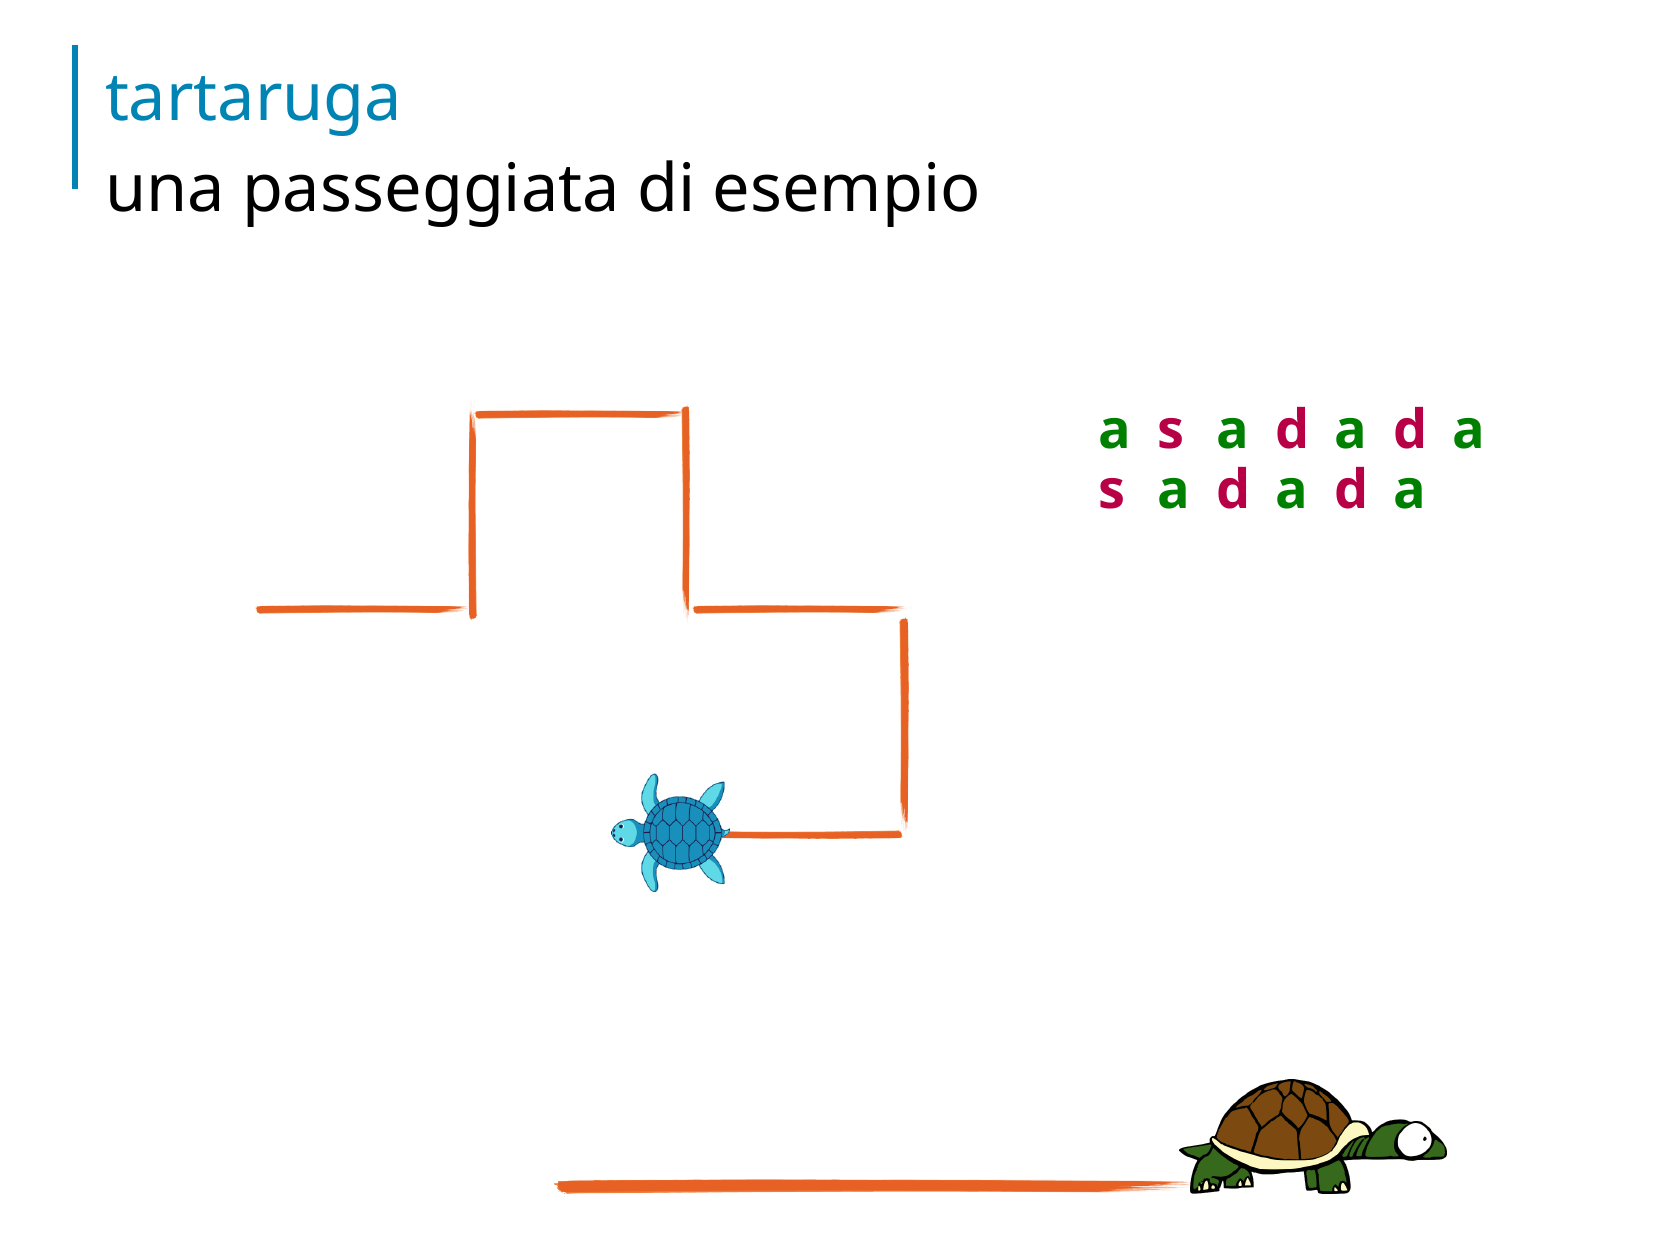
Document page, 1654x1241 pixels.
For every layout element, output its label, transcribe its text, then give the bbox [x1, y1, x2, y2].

text_box a [1319, 383, 1378, 442]
text_box d [1260, 383, 1319, 442]
text_box a [1083, 383, 1142, 442]
picture [611, 617, 909, 892]
picture [553, 1079, 1447, 1194]
picture [692, 605, 914, 614]
text_box d [1378, 383, 1438, 442]
text_box a [1260, 442, 1319, 531]
text_box d [1319, 442, 1379, 531]
text_box a [1438, 383, 1514, 472]
text_box s [1083, 442, 1142, 531]
title tartaruga una passeggiata di esempio [105, 49, 1571, 200]
text_box d [1201, 442, 1260, 531]
picture [255, 399, 695, 626]
text_box a [1201, 383, 1260, 442]
text_box a [1379, 442, 1456, 531]
text_box a [1142, 442, 1201, 531]
text_box s [1142, 383, 1201, 442]
